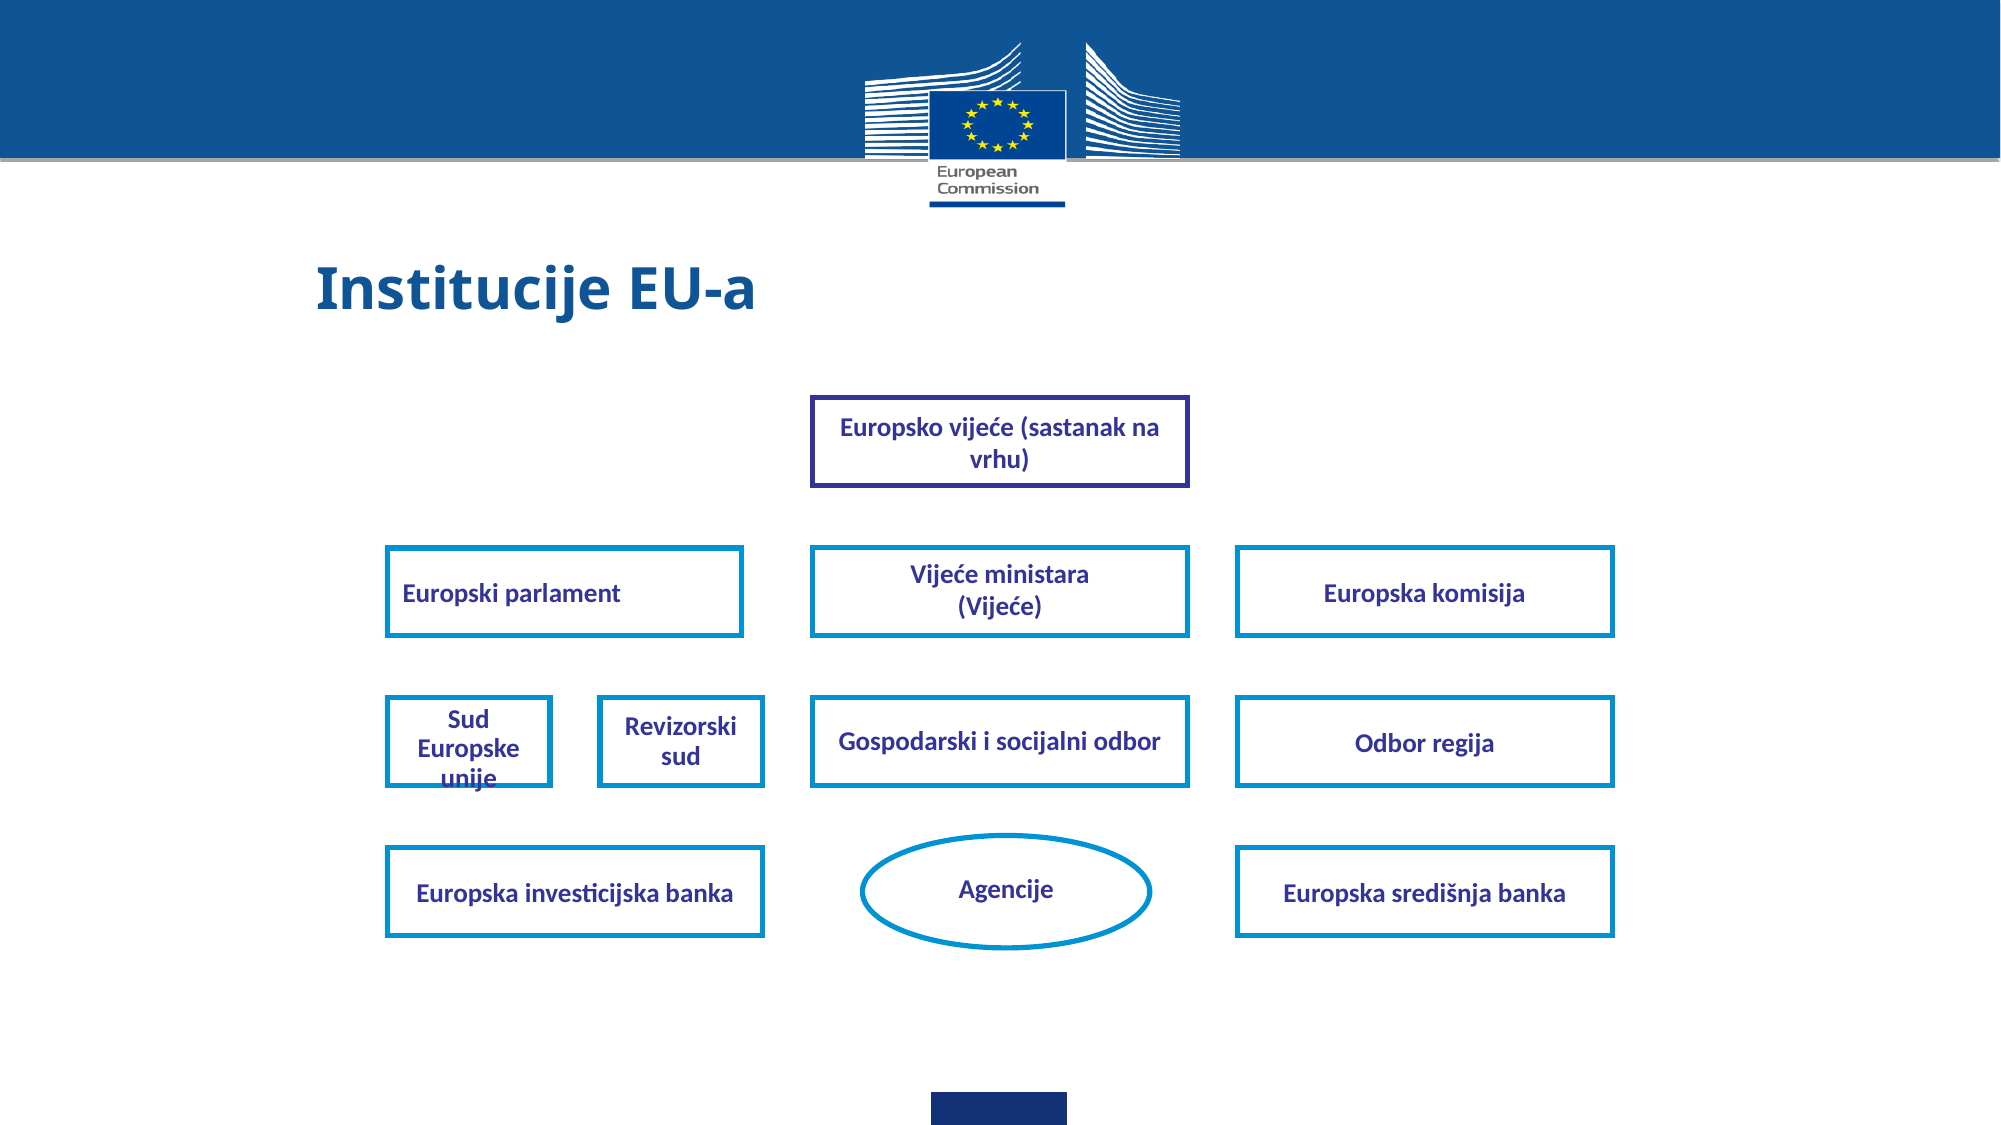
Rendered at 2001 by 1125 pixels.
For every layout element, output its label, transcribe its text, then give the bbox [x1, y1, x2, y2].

text_box Europska komisija [1237, 548, 1612, 635]
text_box Odbor regija [1237, 698, 1612, 785]
text_box Agencije [838, 856, 1175, 919]
text_box Sud Europske unije [387, 698, 550, 785]
text_box Europski parlament [387, 547, 742, 636]
text_box Revizorski sud [600, 698, 762, 785]
text_box Institucije EU-a [301, 243, 1520, 326]
text_box Europska investicijska banka [387, 848, 762, 935]
text_box Gospodarski i socijalni odbor [812, 698, 1187, 785]
text_box Vijeće ministara (Vijeće) [812, 548, 1187, 635]
text_box Europska središnja banka [1237, 848, 1612, 935]
text_box Europsko vijeće (sastanak na vrhu) [812, 398, 1187, 485]
